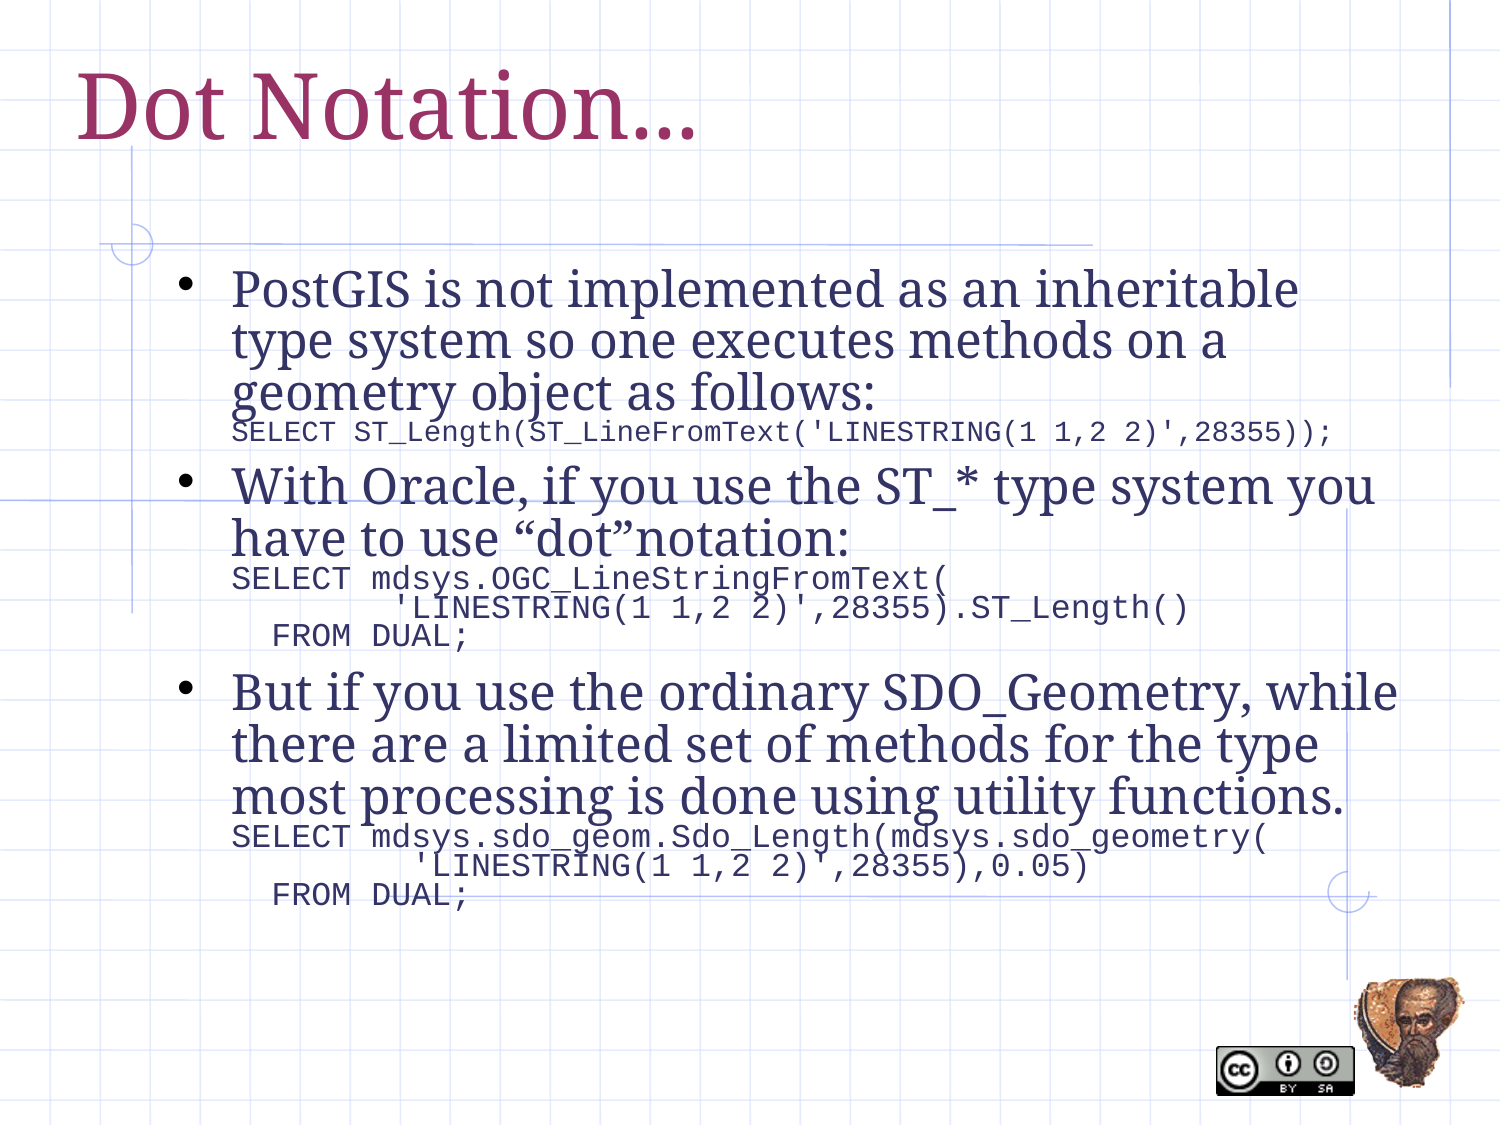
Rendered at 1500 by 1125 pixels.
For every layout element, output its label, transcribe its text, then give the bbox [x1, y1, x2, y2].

title Dot Notation... [74, 45, 1424, 177]
picture [1216, 976, 1465, 1096]
list PostGIS is not implemented as an inheritable type system so one executes methods on a geometry object as follows: SELECT ST_Length(ST_LineFromText('LINESTRING(1 1,2 2)',28355)); With Oracle, if you use the ST_* type system you have to use “dot”notation: SELECT mdsys.OGC_LineStringFromText( 'LINESTRING(1 1,2 2)',28355).ST_Length() FROM DUAL; But if you use the ordinary SDO_Geometry, while there are a limited set of methods for the type most processing is done using utility functions. SELECT mdsys.sdo_geom.Sdo_Length(mdsys.sdo_geometry( 'LINESTRING(1 1,2 2)',28355),0.05) FROM DUAL; [177, 265, 1413, 1034]
